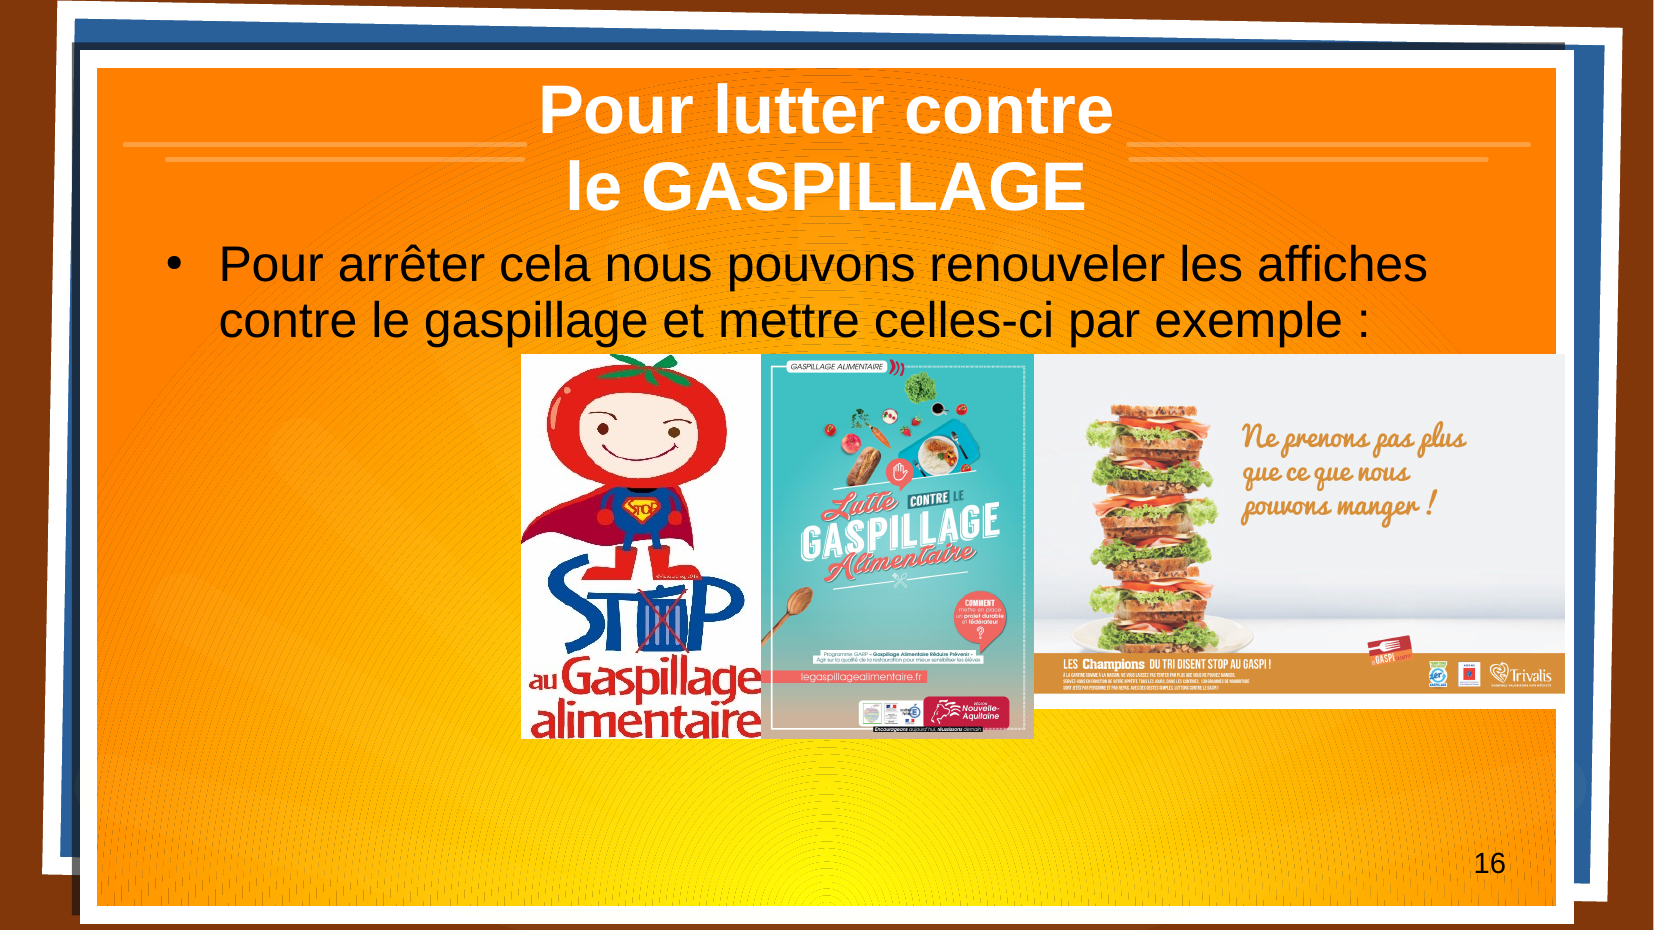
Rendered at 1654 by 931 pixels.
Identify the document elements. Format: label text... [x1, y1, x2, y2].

list Pour arrêter cela nous pouvons renouveler les affiches contre le gaspillage et mettre celles-ci par exemple : [147, 236, 1506, 827]
picture [521, 354, 1565, 739]
title Pour lutter contre le GASPILLAGE [531, 70, 1123, 225]
